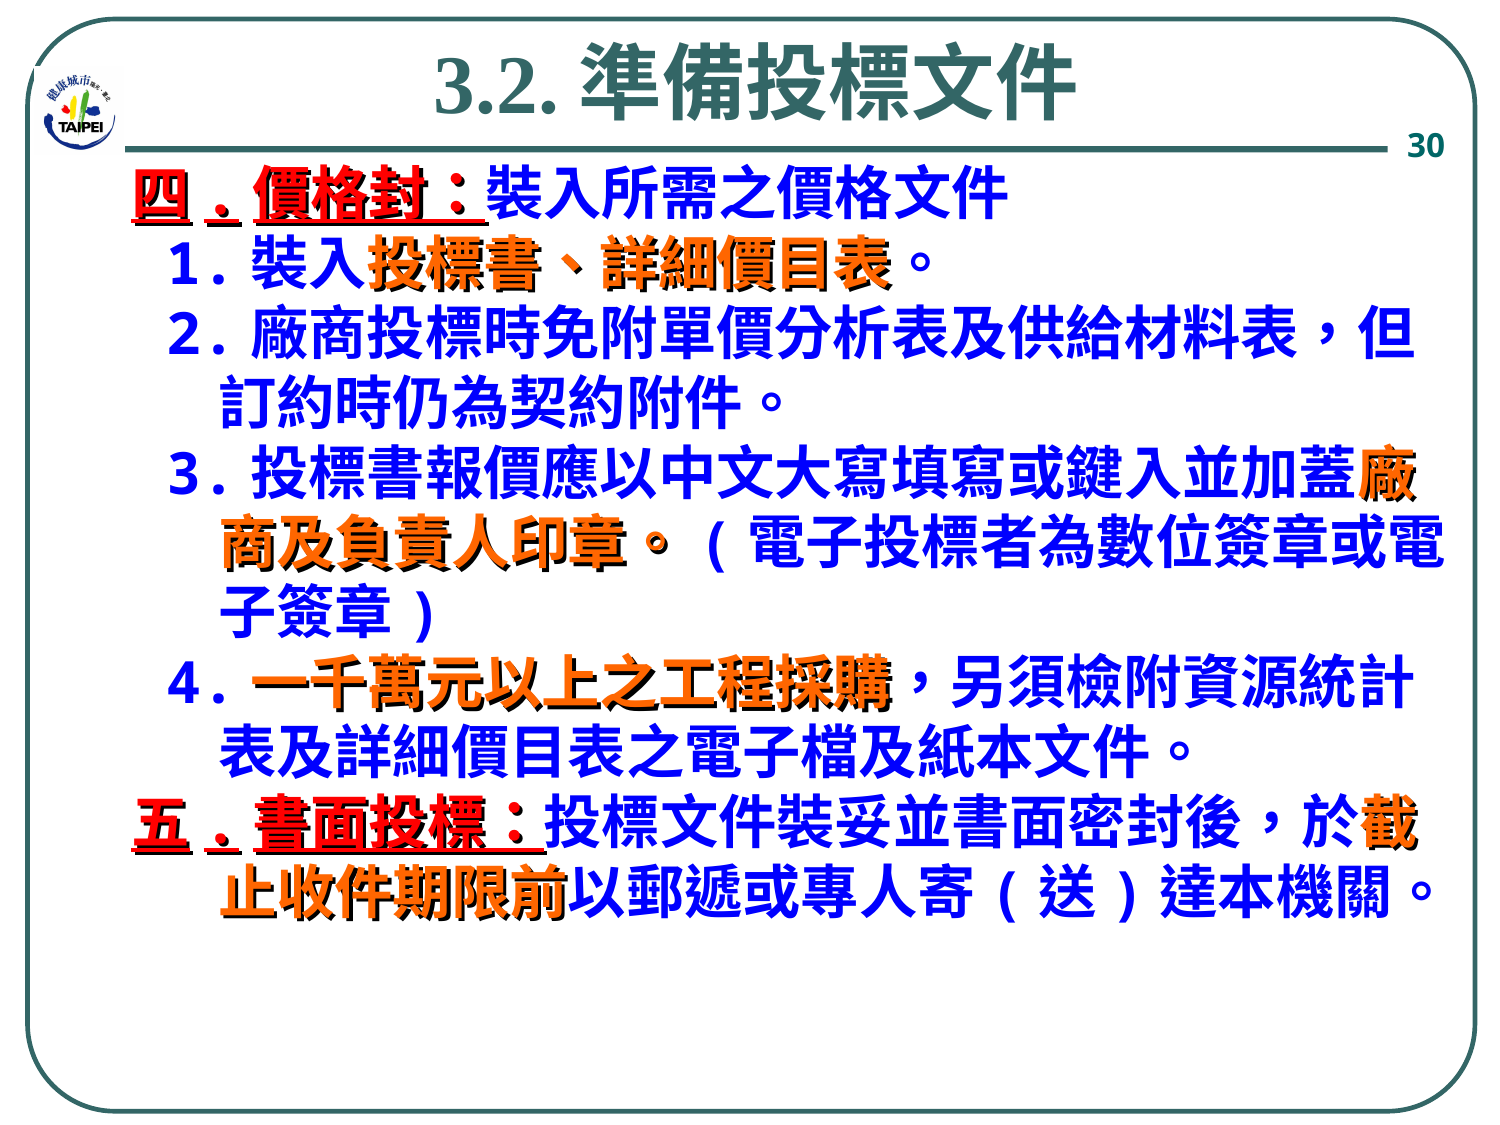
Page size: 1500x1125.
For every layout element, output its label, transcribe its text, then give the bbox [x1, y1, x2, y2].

list 四.價格封：裝入所需之價格文件 1.裝入投標書、詳細價目表。 2.廠商投標時免附單價分析表及供給材料表，但訂約時仍為契約附件。 3.投標書報價應以中文大寫填寫或鍵入並加蓋廠商及負責人印章。(電子投標者為數位簽章或電子簽章) 4.一千萬元以上之工程採購，另須檢附資源統計表及詳細價目表之電子檔及紙本文件。 五.書面投標：投標文件裝妥並書面密封後，於截止收件期限前以郵遞或專人寄(送)達本機關。 [29, 148, 1471, 1094]
title 3.2.準備投標文件 [125, 0, 1388, 138]
